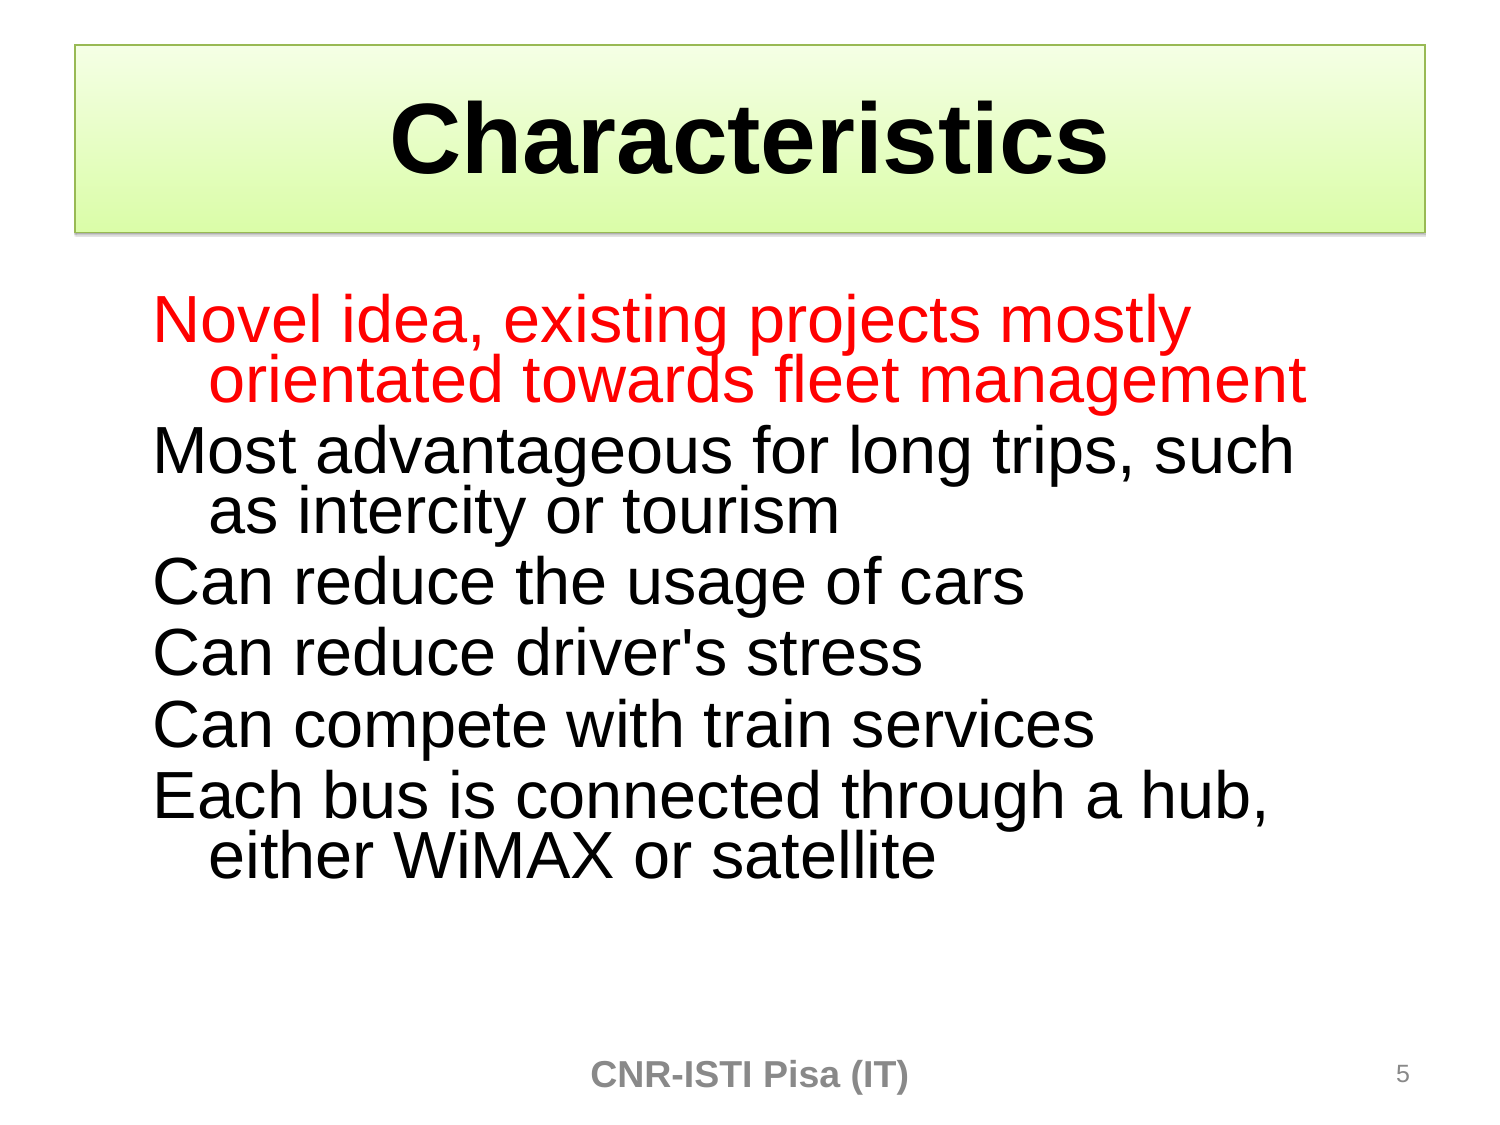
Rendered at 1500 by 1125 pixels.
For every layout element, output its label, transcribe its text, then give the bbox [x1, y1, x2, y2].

title Characteristics [75, 45, 1426, 233]
text_box <number> [1074, 1042, 1426, 1103]
list Novel idea, existing projects mostly orientated towards fleet management Most advantageous for long trips, such as intercity or tourism Can reduce the usage of cars Can reduce driver's stress Can compete with train services Each bus is connected through a hub, either WiMAX or satellite [137, 287, 1338, 1005]
text_box CNR-ISTI Pisa (IT) [512, 1042, 988, 1103]
